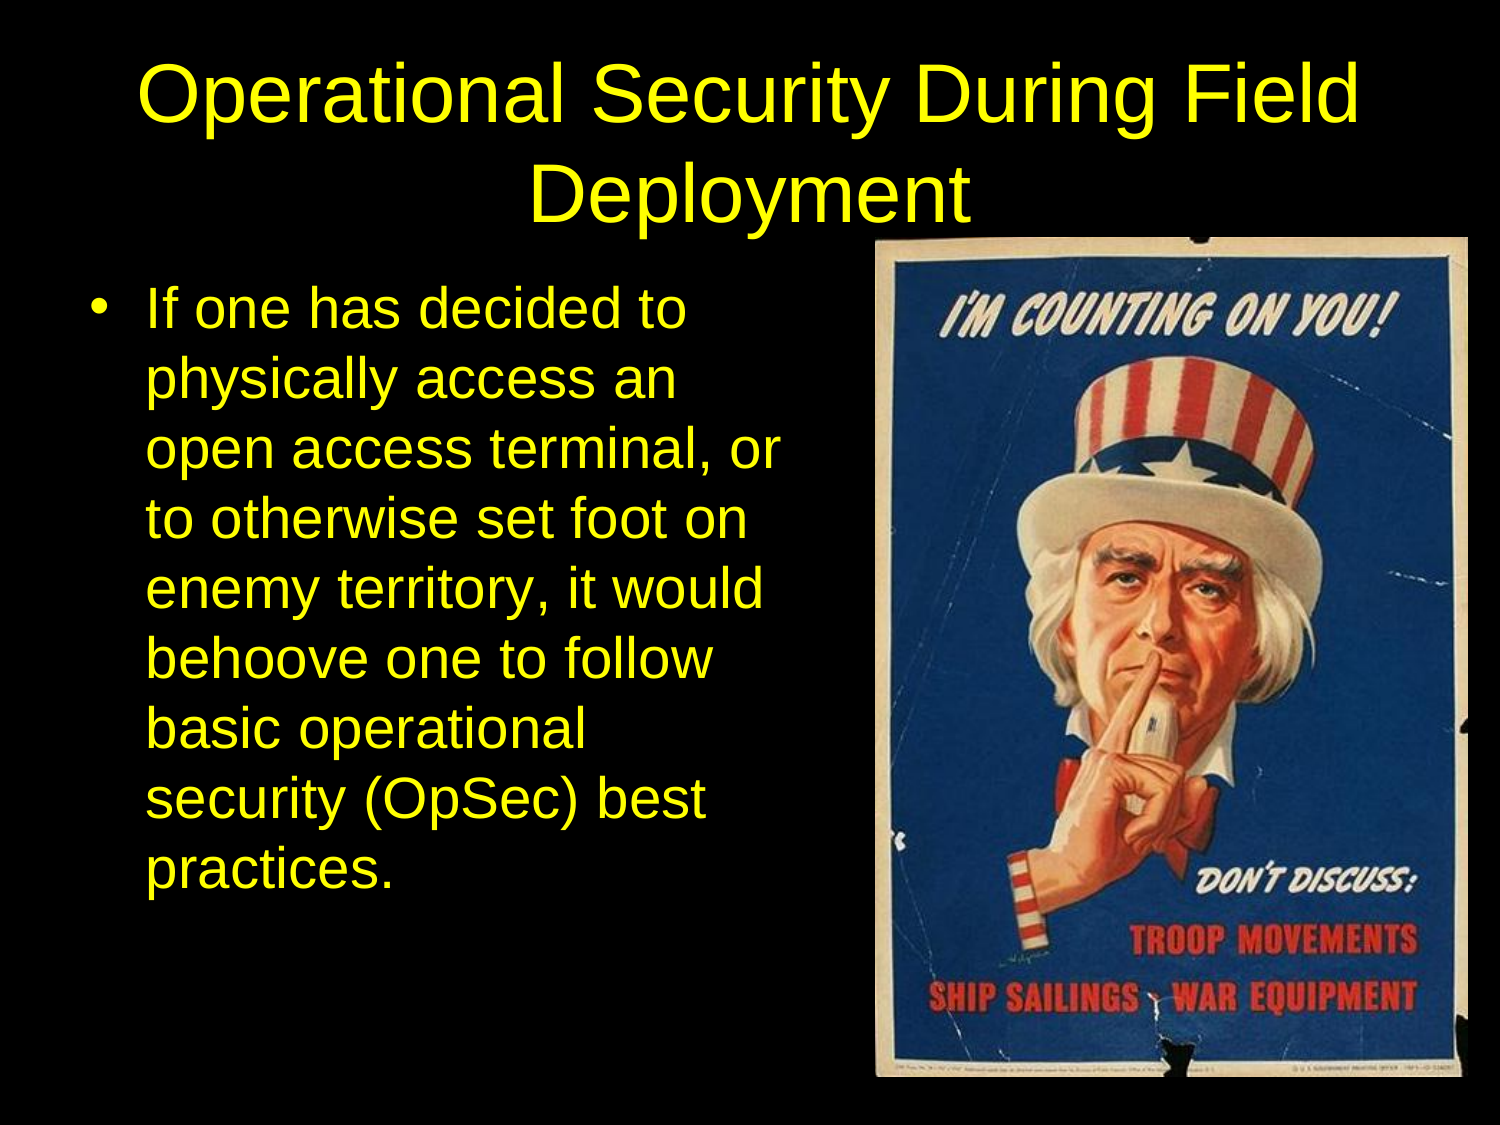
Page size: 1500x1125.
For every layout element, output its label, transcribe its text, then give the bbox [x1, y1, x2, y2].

title Operational Security During Field Deployment [75, 31, 1426, 247]
list If one has decided to physically access an open access terminal, or to otherwise set foot on enemy territory, it would behoove one to follow basic operational security (OpSec) best practices. [74, 262, 800, 1006]
picture [875, 237, 1468, 1077]
